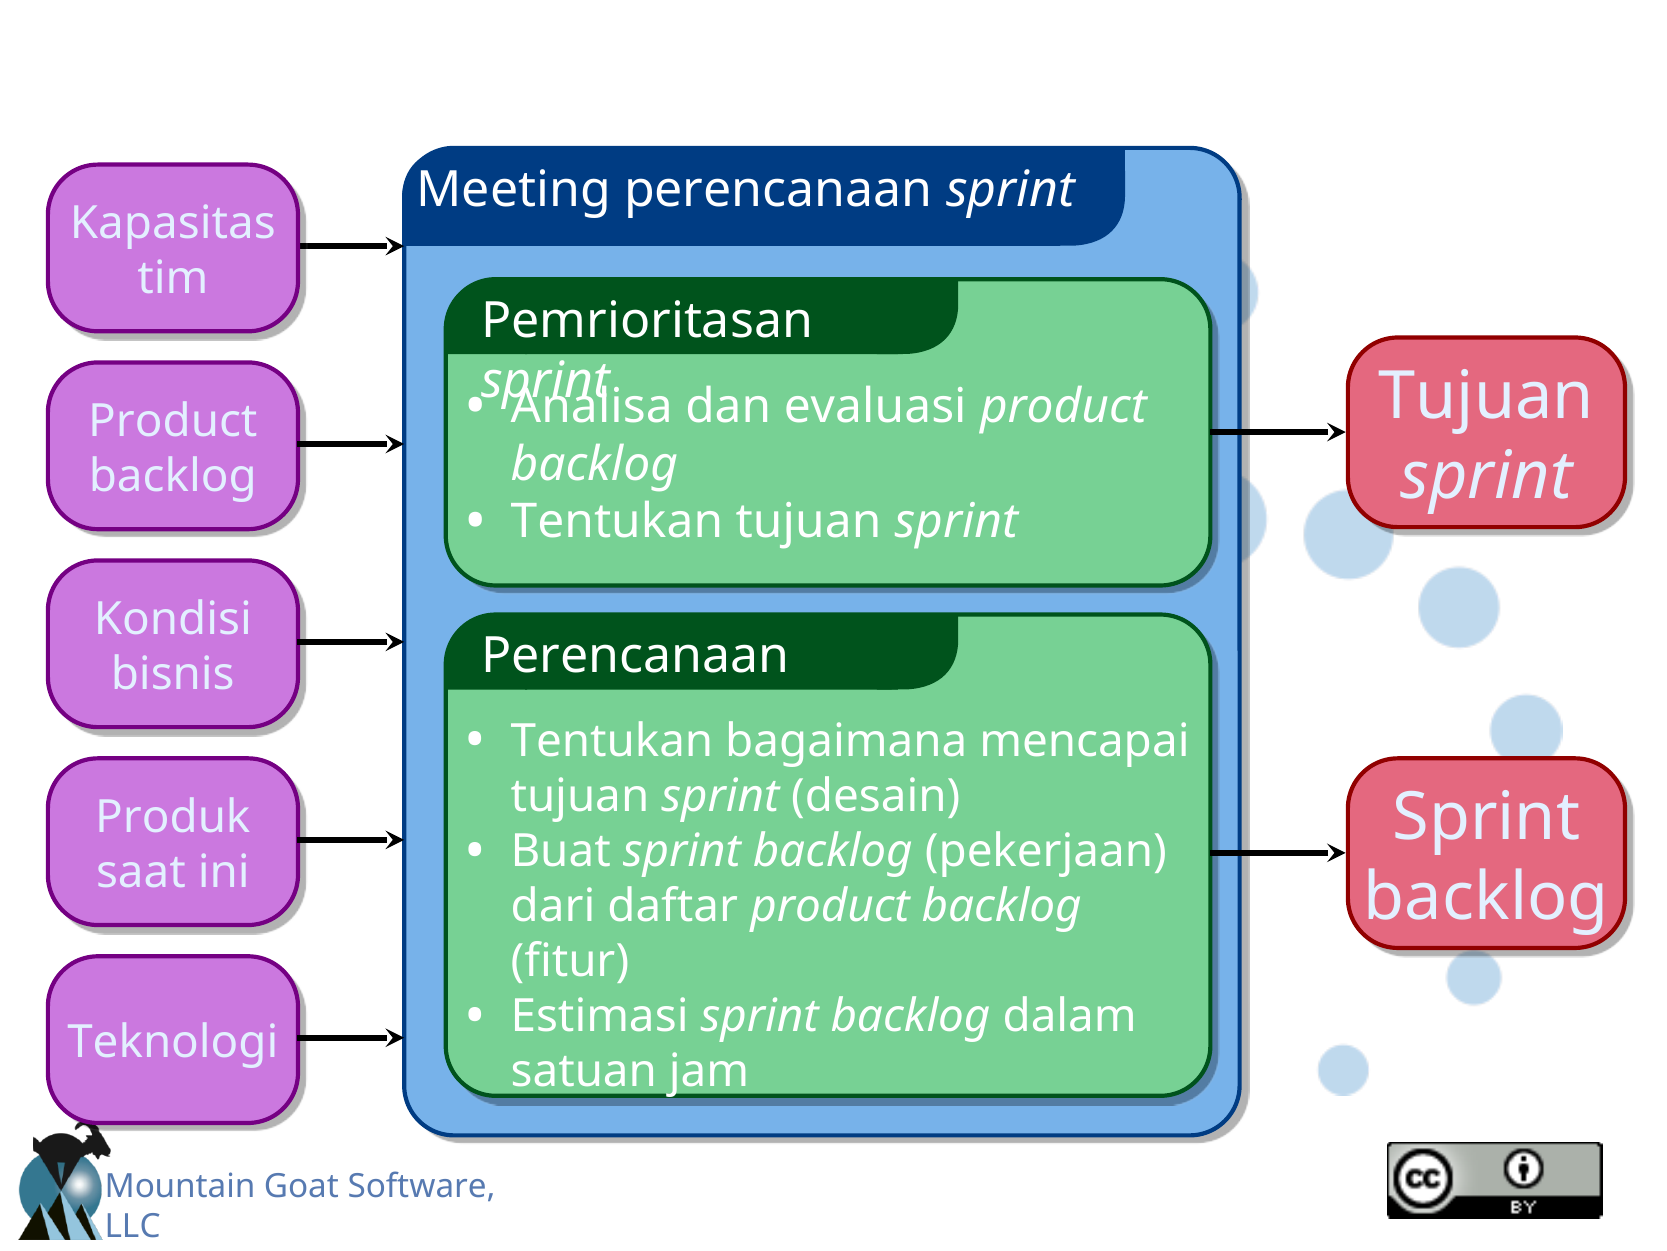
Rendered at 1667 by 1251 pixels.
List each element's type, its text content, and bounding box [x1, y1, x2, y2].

text_box Product backlog [47, 362, 298, 530]
text_box Teknologi [47, 956, 298, 1123]
text_box Perencanaan [472, 614, 892, 690]
text_box Sprint backlog [1347, 758, 1626, 948]
text_box Kapasitas tim [47, 164, 298, 332]
picture [1219, 156, 1563, 1096]
text_box Meeting perencanaan sprint [408, 147, 1138, 240]
text_box Produk saat ini [47, 758, 298, 926]
picture [18, 1120, 111, 1240]
text_box Tujuan sprint [1347, 337, 1626, 528]
picture [1387, 1142, 1603, 1219]
text_box Kondisi bisnis [47, 560, 298, 728]
text_box Tentukan bagaimana mencapai tujuan sprint (desain) Buat sprint backlog (pekerjaan) dari daftar product backlog (fitur) Estimasi sprint backlog dalam satuan jam [456, 702, 1209, 1069]
text_box [402, 147, 1240, 1136]
text_box Pemrioritasan sprint [472, 279, 946, 355]
text_box Analisa dan evaluasi product backlog Tentukan tujuan sprint [456, 366, 1165, 559]
